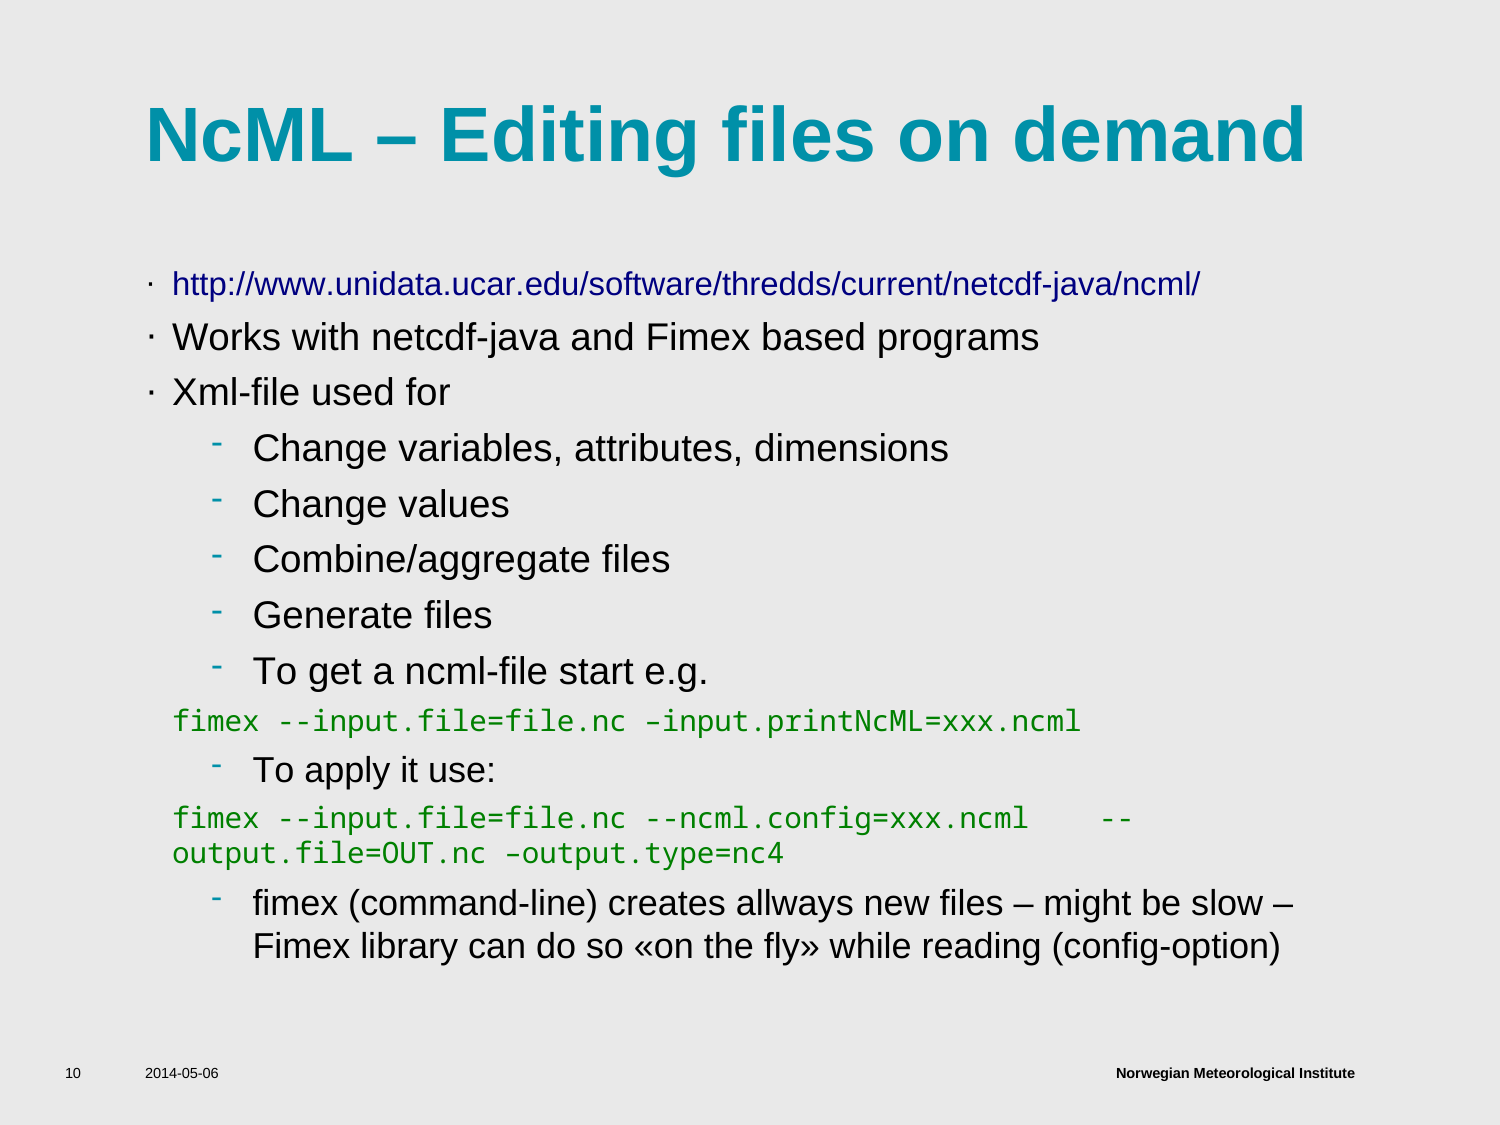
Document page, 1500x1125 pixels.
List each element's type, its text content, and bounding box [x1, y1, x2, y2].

list http://www.unidata.ucar.edu/software/thredds/current/netcdf-java/ncml/ Works with netcdf-java and Fimex based programs Xml-file used for Change variables, attributes, dimensions Change values Combine/aggregate files Generate files To get a ncml-file start e.g. fimex --input.file=file.nc –input.printNcML=xxx.ncml To apply it use: fimex --input.file=file.nc --ncml.config=xxx.ncml --output.file=OUT.nc –output.type=nc4 fimex (command-line) creates allways new files – might be slow – Fimex library can do so «on the fly» while reading (config-option) [145, 262, 1355, 969]
title NcML – Editing files on demand [145, 83, 1355, 178]
